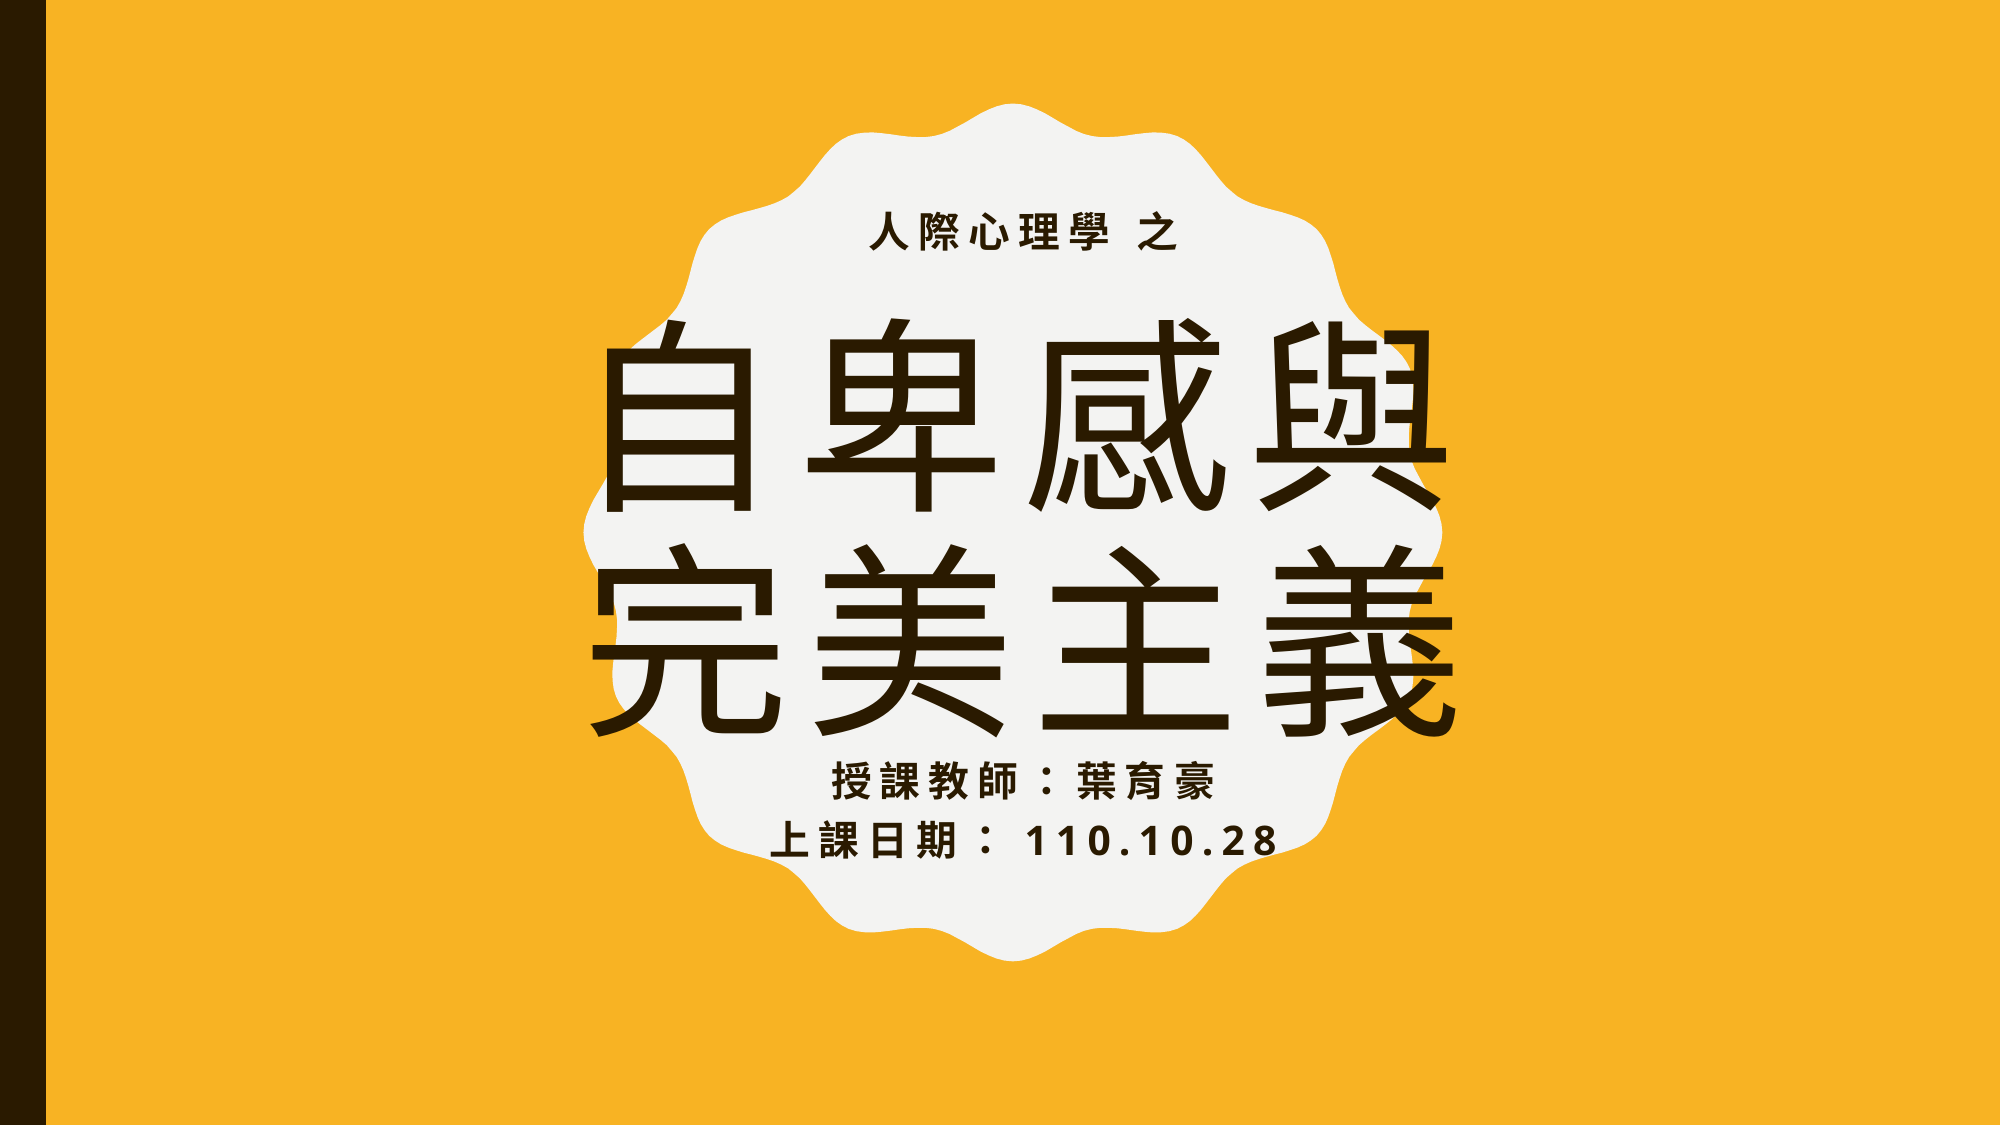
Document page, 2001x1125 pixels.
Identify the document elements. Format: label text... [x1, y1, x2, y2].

text_box 人際心理學 之 [363, 133, 1684, 315]
subtitle 授課教師：葉育豪 上課日期：110.10.28 [363, 690, 1684, 872]
title 自卑感與 完美主義 [176, 180, 1870, 902]
